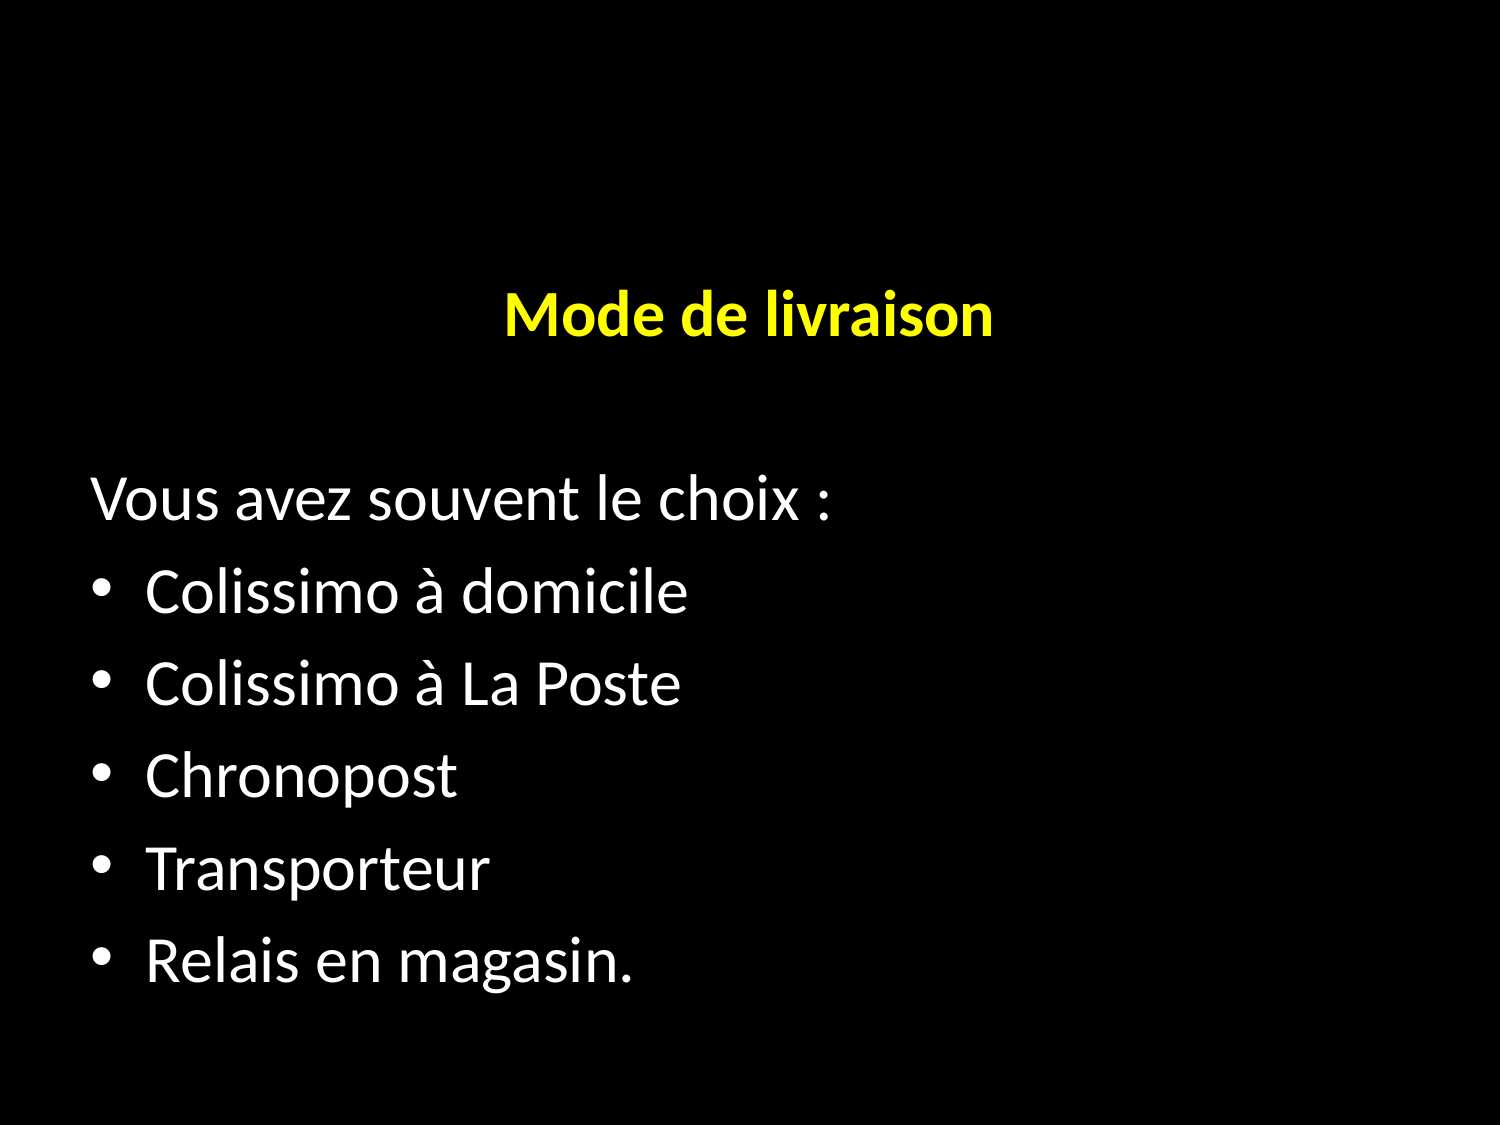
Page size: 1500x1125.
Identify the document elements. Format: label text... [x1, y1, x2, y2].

list Mode de livraison Vous avez souvent le choix : Colissimo à domicile Colissimo à La Poste Chronopost Transporteur Relais en magasin. [75, 262, 1425, 1005]
